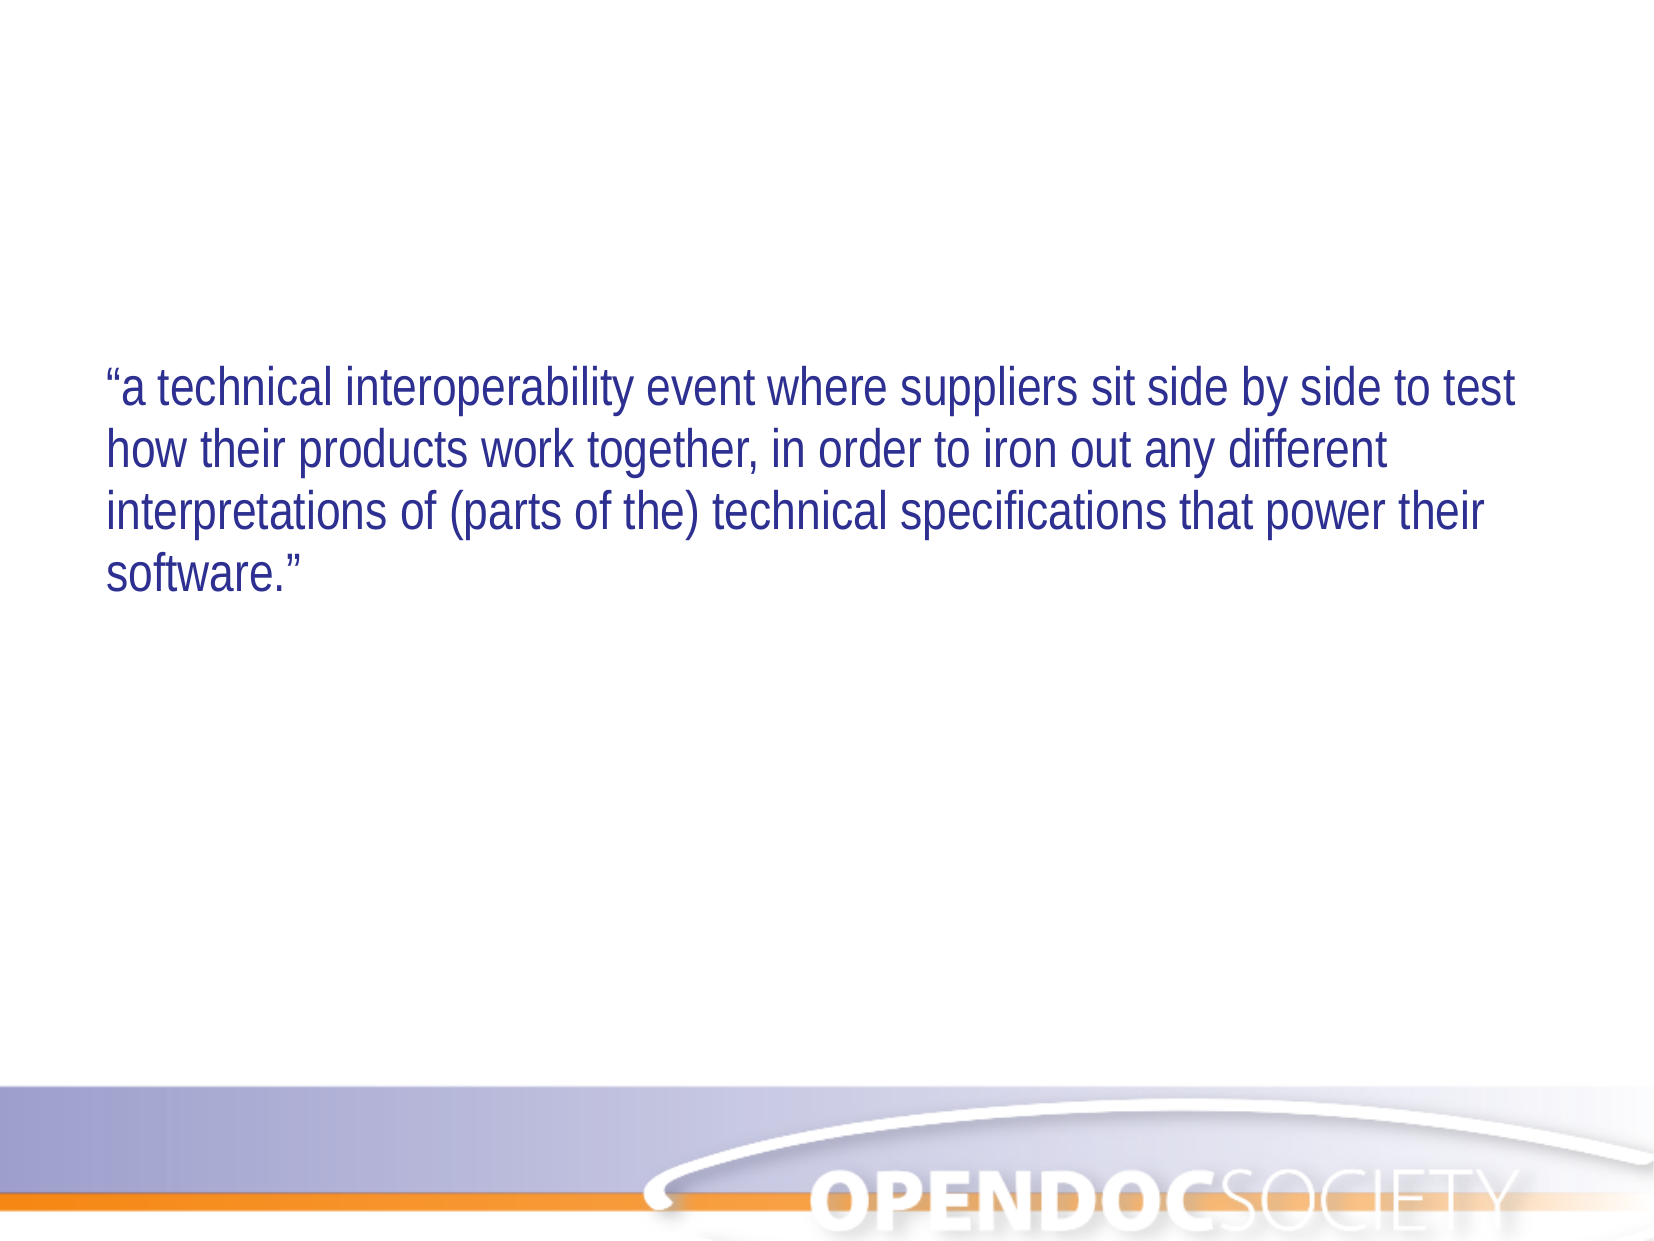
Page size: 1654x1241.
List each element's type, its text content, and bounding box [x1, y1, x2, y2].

picture [0, 0, 1654, 1241]
list “a technical interoperability event where suppliers sit side by side to test how their products work together, in order to iron out any different interpretations of (parts of the) technical specifications that power their software.” [106, 354, 1595, 650]
